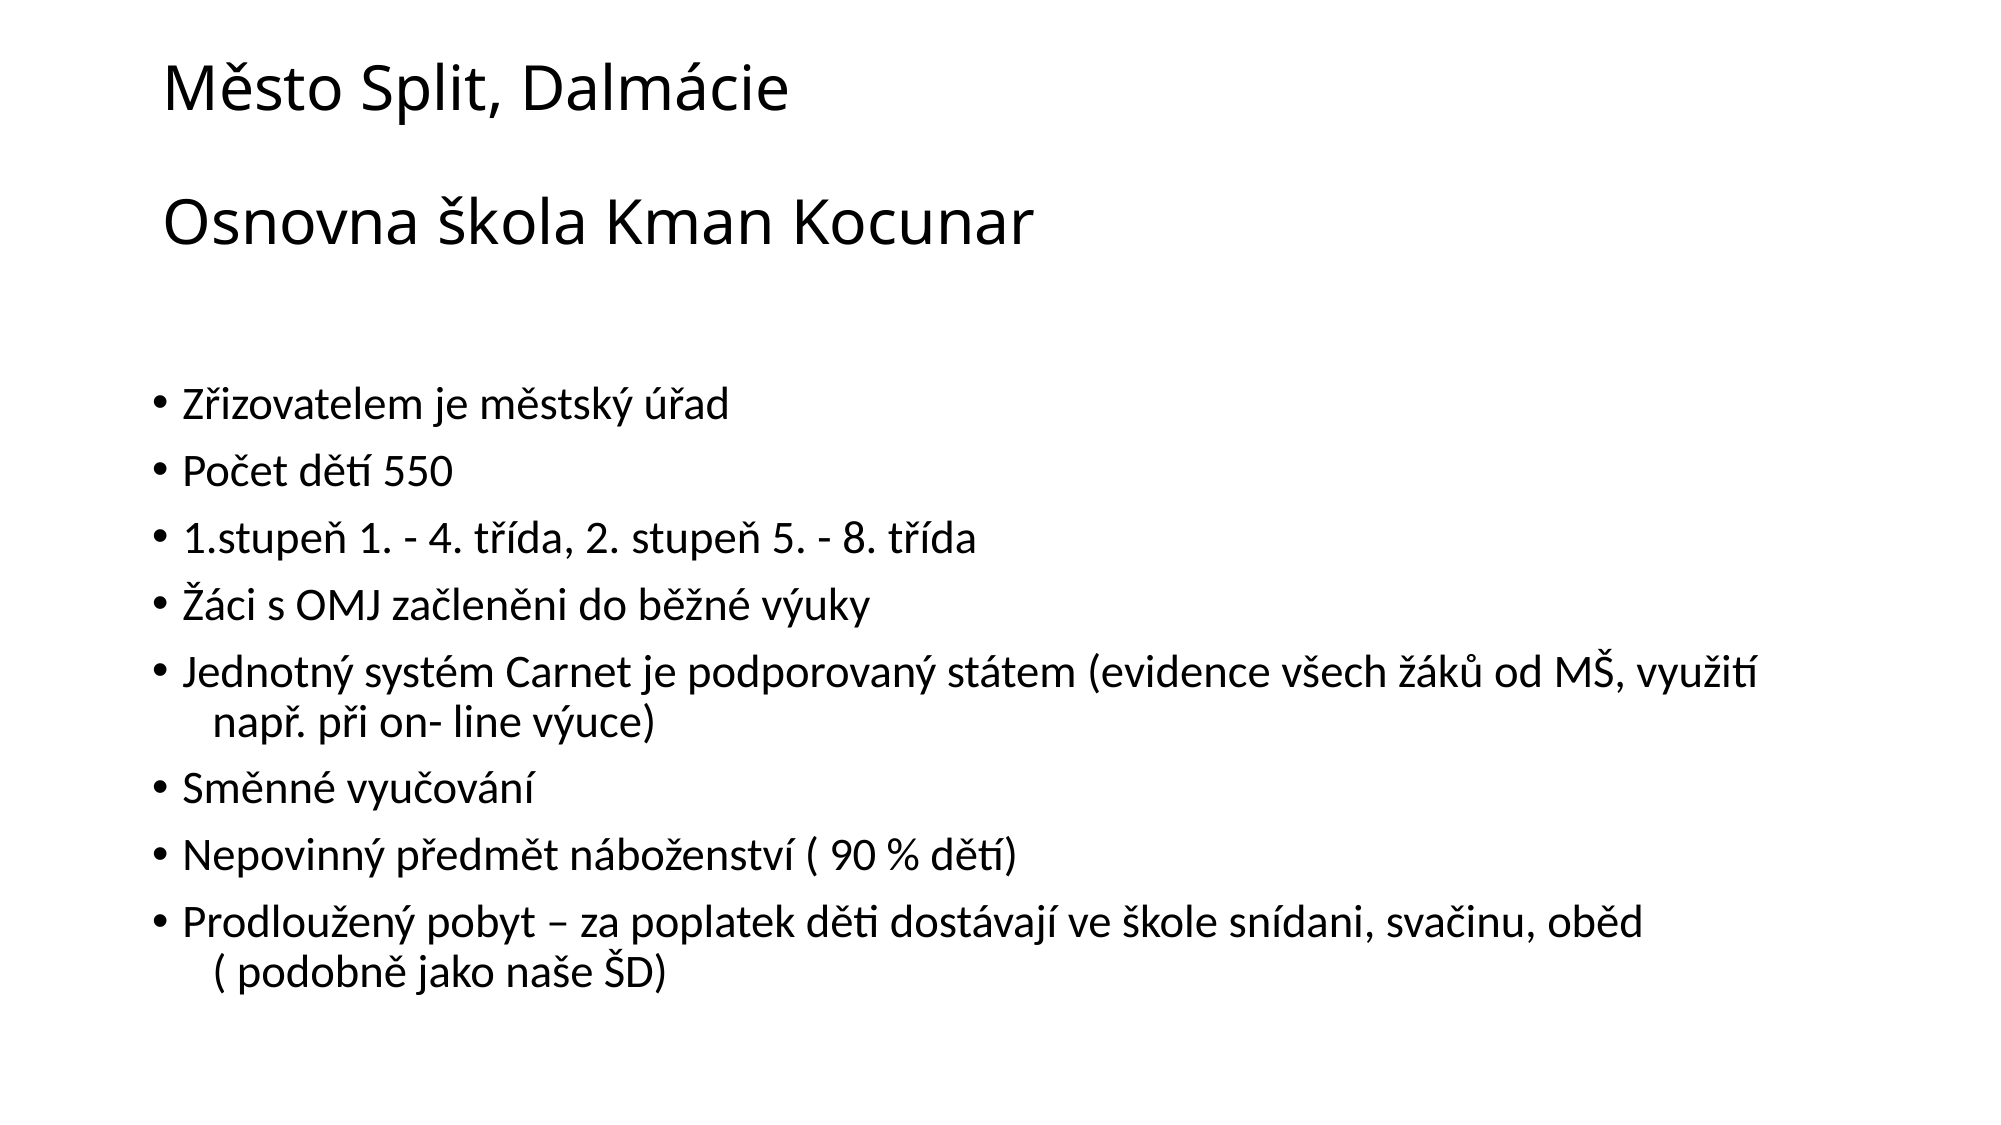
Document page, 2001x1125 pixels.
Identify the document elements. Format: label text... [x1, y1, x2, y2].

title Město Split, Dalmácie Osnovna škola Kman Kocunar [147, 48, 1873, 266]
list Zřizovatelem je městský úřad Počet dětí 550 1.stupeň 1. - 4. třída, 2. stupeň 5. - 8. třída Žáci s OMJ začleněni do běžné výuky Jednotný systém Carnet je podporovaný státem (evidence všech žáků od MŠ, využití např. při on- line výuce) Směnné vyučování Nepovinný předmět náboženství ( 90 % dětí) Prodloužený pobyt – za poplatek děti dostávají ve škole snídani, svačinu, oběd ( podobně jako naše ŠD) [137, 299, 1863, 1014]
